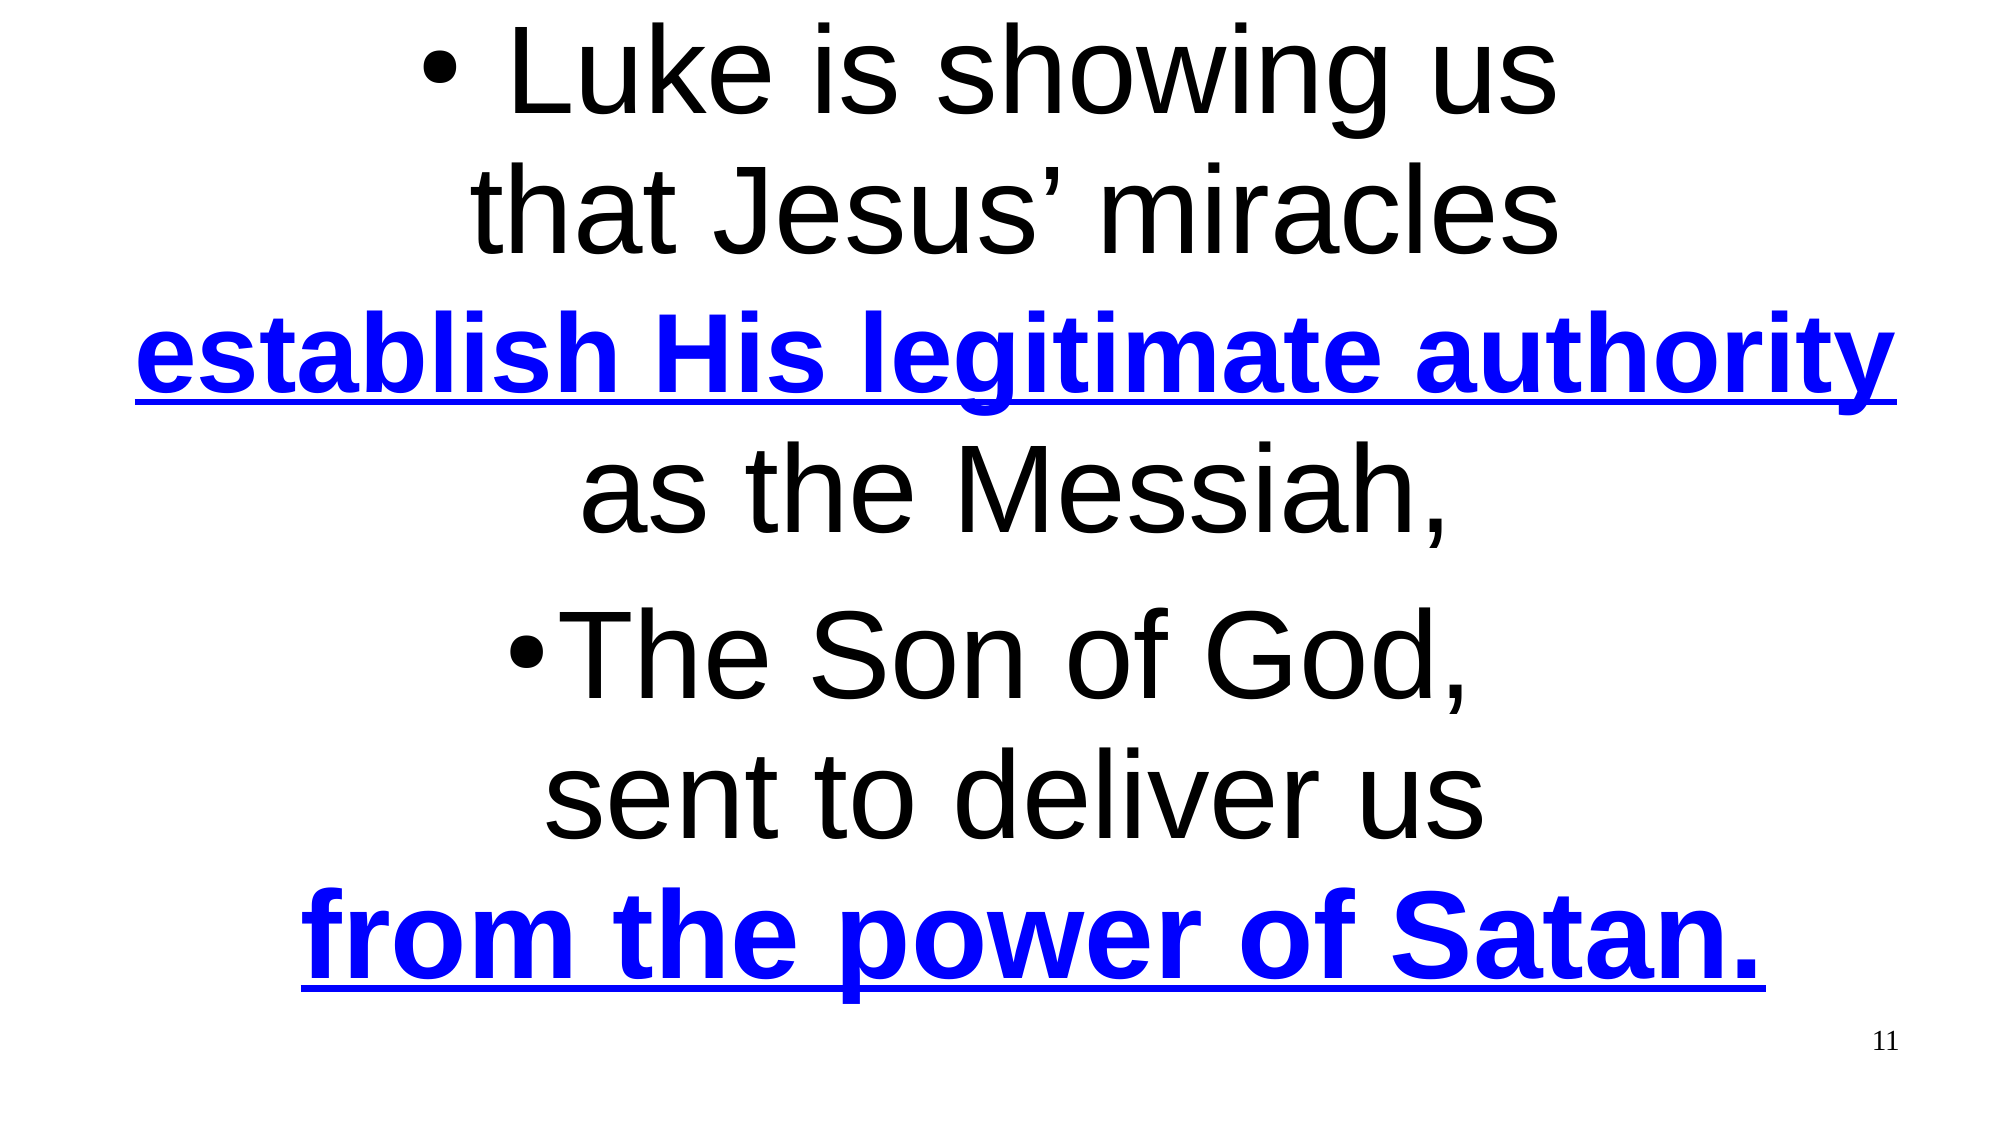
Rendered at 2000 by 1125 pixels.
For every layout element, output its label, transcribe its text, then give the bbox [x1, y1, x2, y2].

list Luke is showing us that Jesus’ miracles establish His legitimate authority as the Messiah, The Son of God, sent to deliver us from the power of Satan. [0, 0, 1996, 1123]
